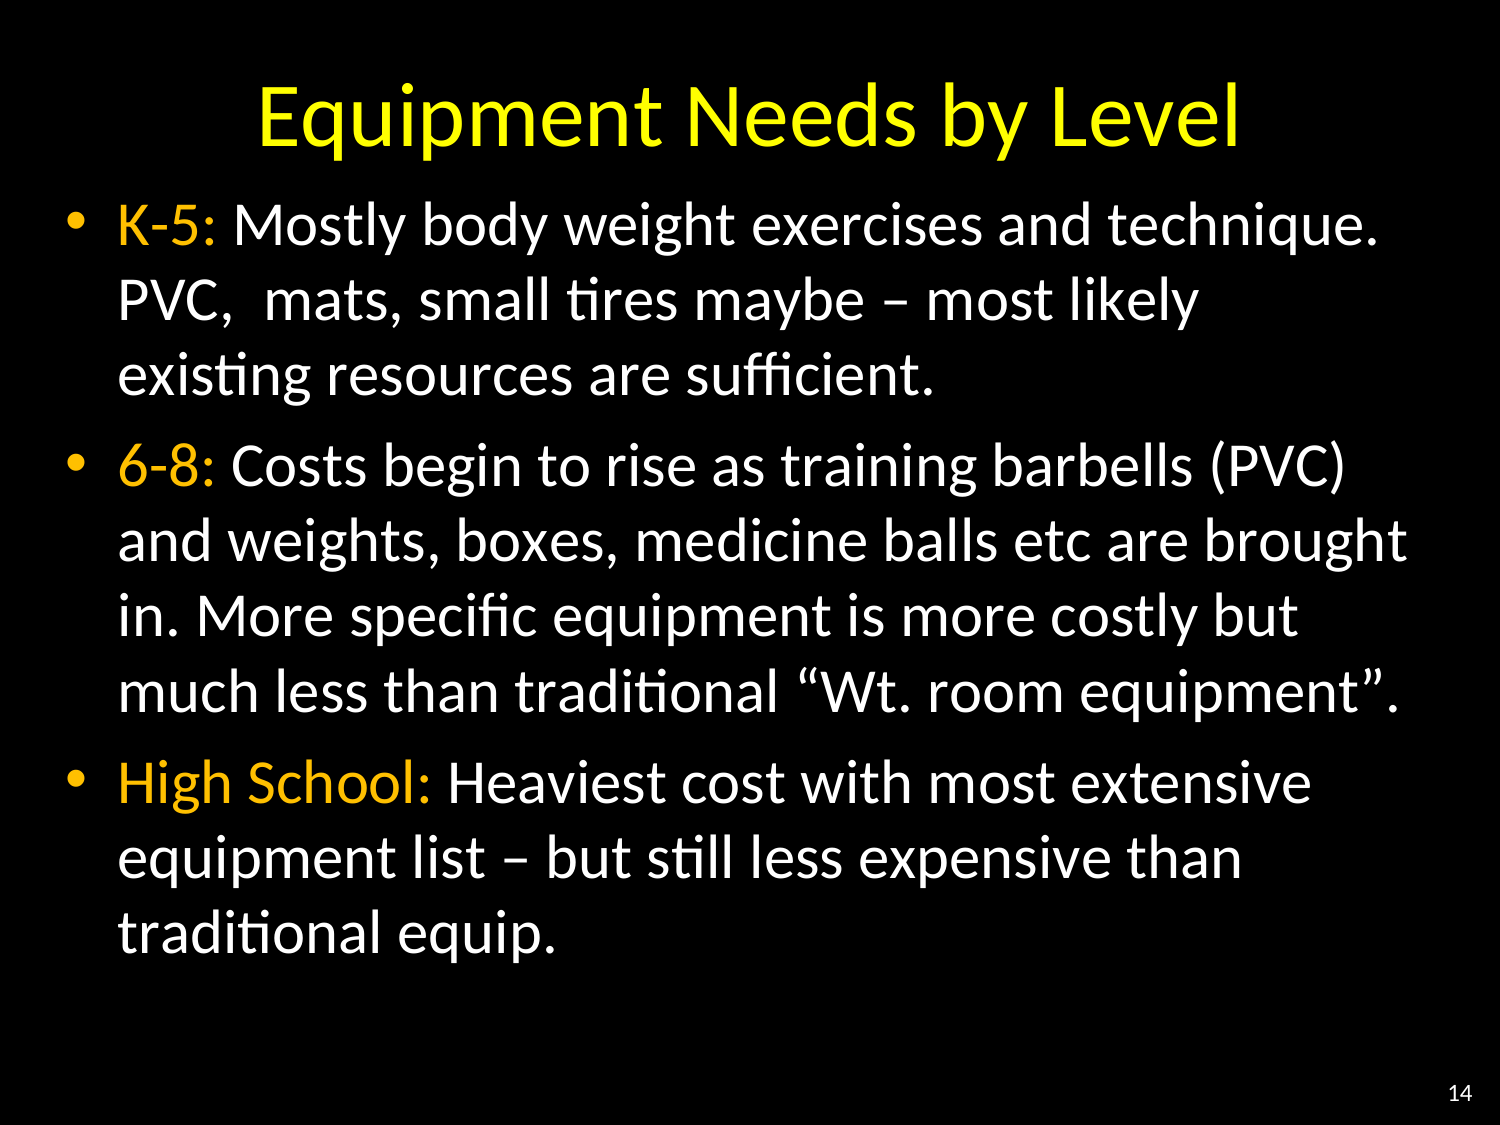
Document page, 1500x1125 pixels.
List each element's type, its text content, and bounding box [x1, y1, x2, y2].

list K-5: Mostly body weight exercises and technique. PVC, mats, small tires maybe – most likely existing resources are sufficient. 6-8: Costs begin to rise as training barbells (PVC) and weights, boxes, medicine balls etc are brought in. More specific equipment is more costly but much less than traditional “Wt. room equipment”. High School: Heaviest cost with most extensive equipment list – but still less expensive than traditional equip. [49, 174, 1425, 1038]
title Equipment Needs by Level [75, 37, 1426, 183]
text_box <number> [1137, 1061, 1488, 1122]
